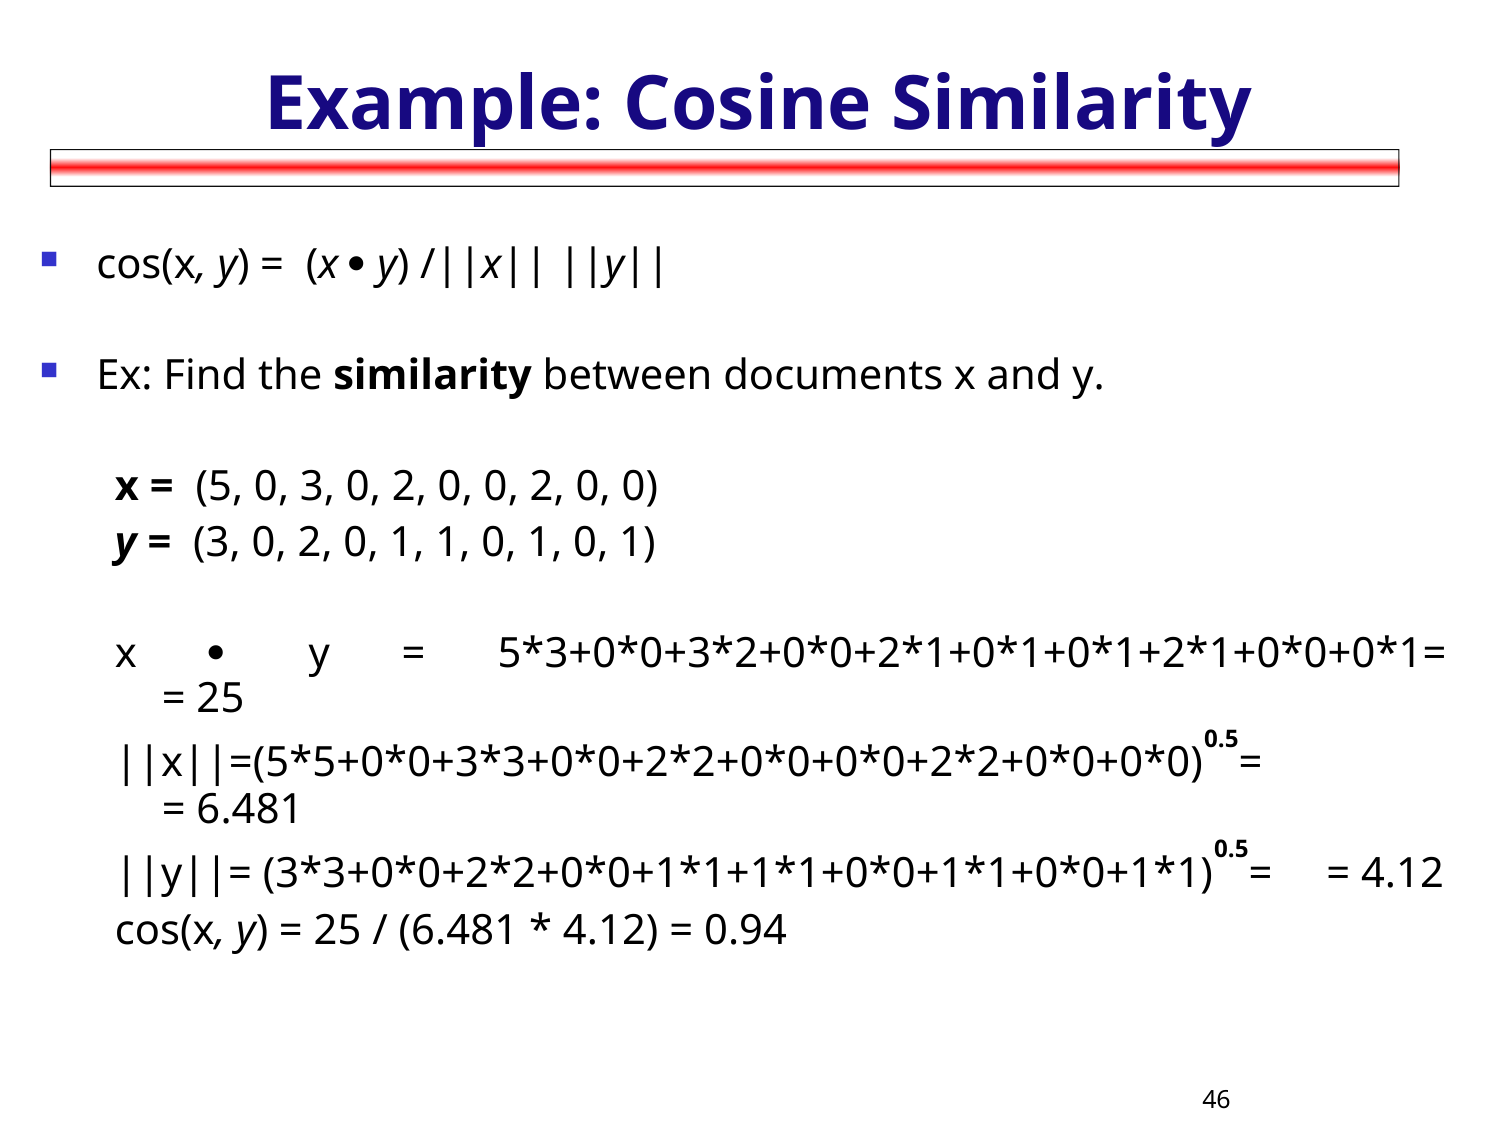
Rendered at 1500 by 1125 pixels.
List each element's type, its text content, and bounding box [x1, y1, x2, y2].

list cos(x, y) = (x  y) /||x|| ||y|| Ex: Find the similarity between documents x and y. x = (5, 0, 3, 0, 2, 0, 0, 2, 0, 0) y = (3, 0, 2, 0, 1, 1, 0, 1, 0, 1) x  y = 5*3+0*0+3*2+0*0+2*1+0*1+0*1+2*1+0*0+0*1= = 25 ||x||=(5*5+0*0+3*3+0*0+2*2+0*0+0*0+2*2+0*0+0*0)0.5= = 6.481 ||y||= (3*3+0*0+2*2+0*0+1*1+1*1+0*0+1*1+0*0+1*1)0.5= = 4.12 cos(x, y) = 25 / (6.481 * 4.12) = 0.94 [24, 174, 1463, 1038]
text_box <number> [1187, 1062, 1500, 1125]
title Example: Cosine Similarity [123, 47, 1375, 153]
